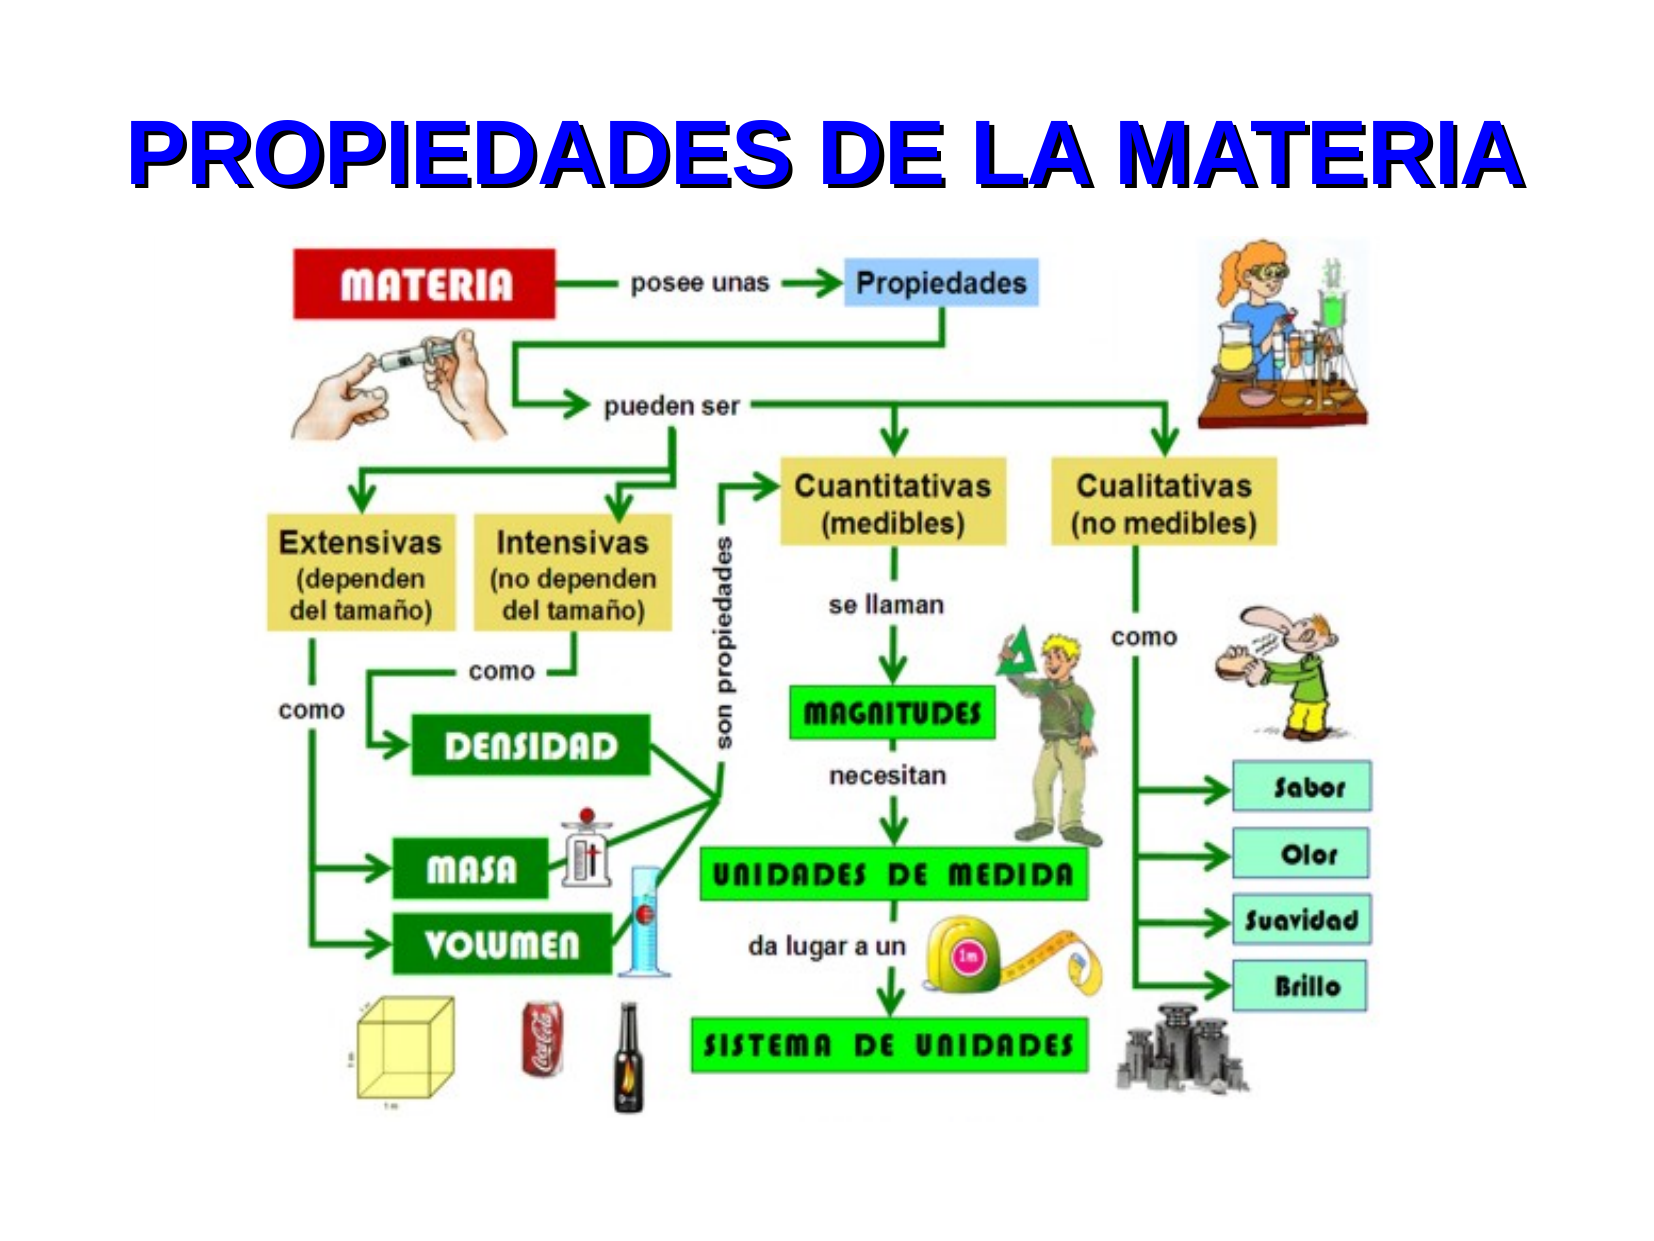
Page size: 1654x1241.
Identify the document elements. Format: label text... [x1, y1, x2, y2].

picture [153, 236, 1512, 1123]
title PROPIEDADES DE LA MATERIA [82, 49, 1571, 257]
